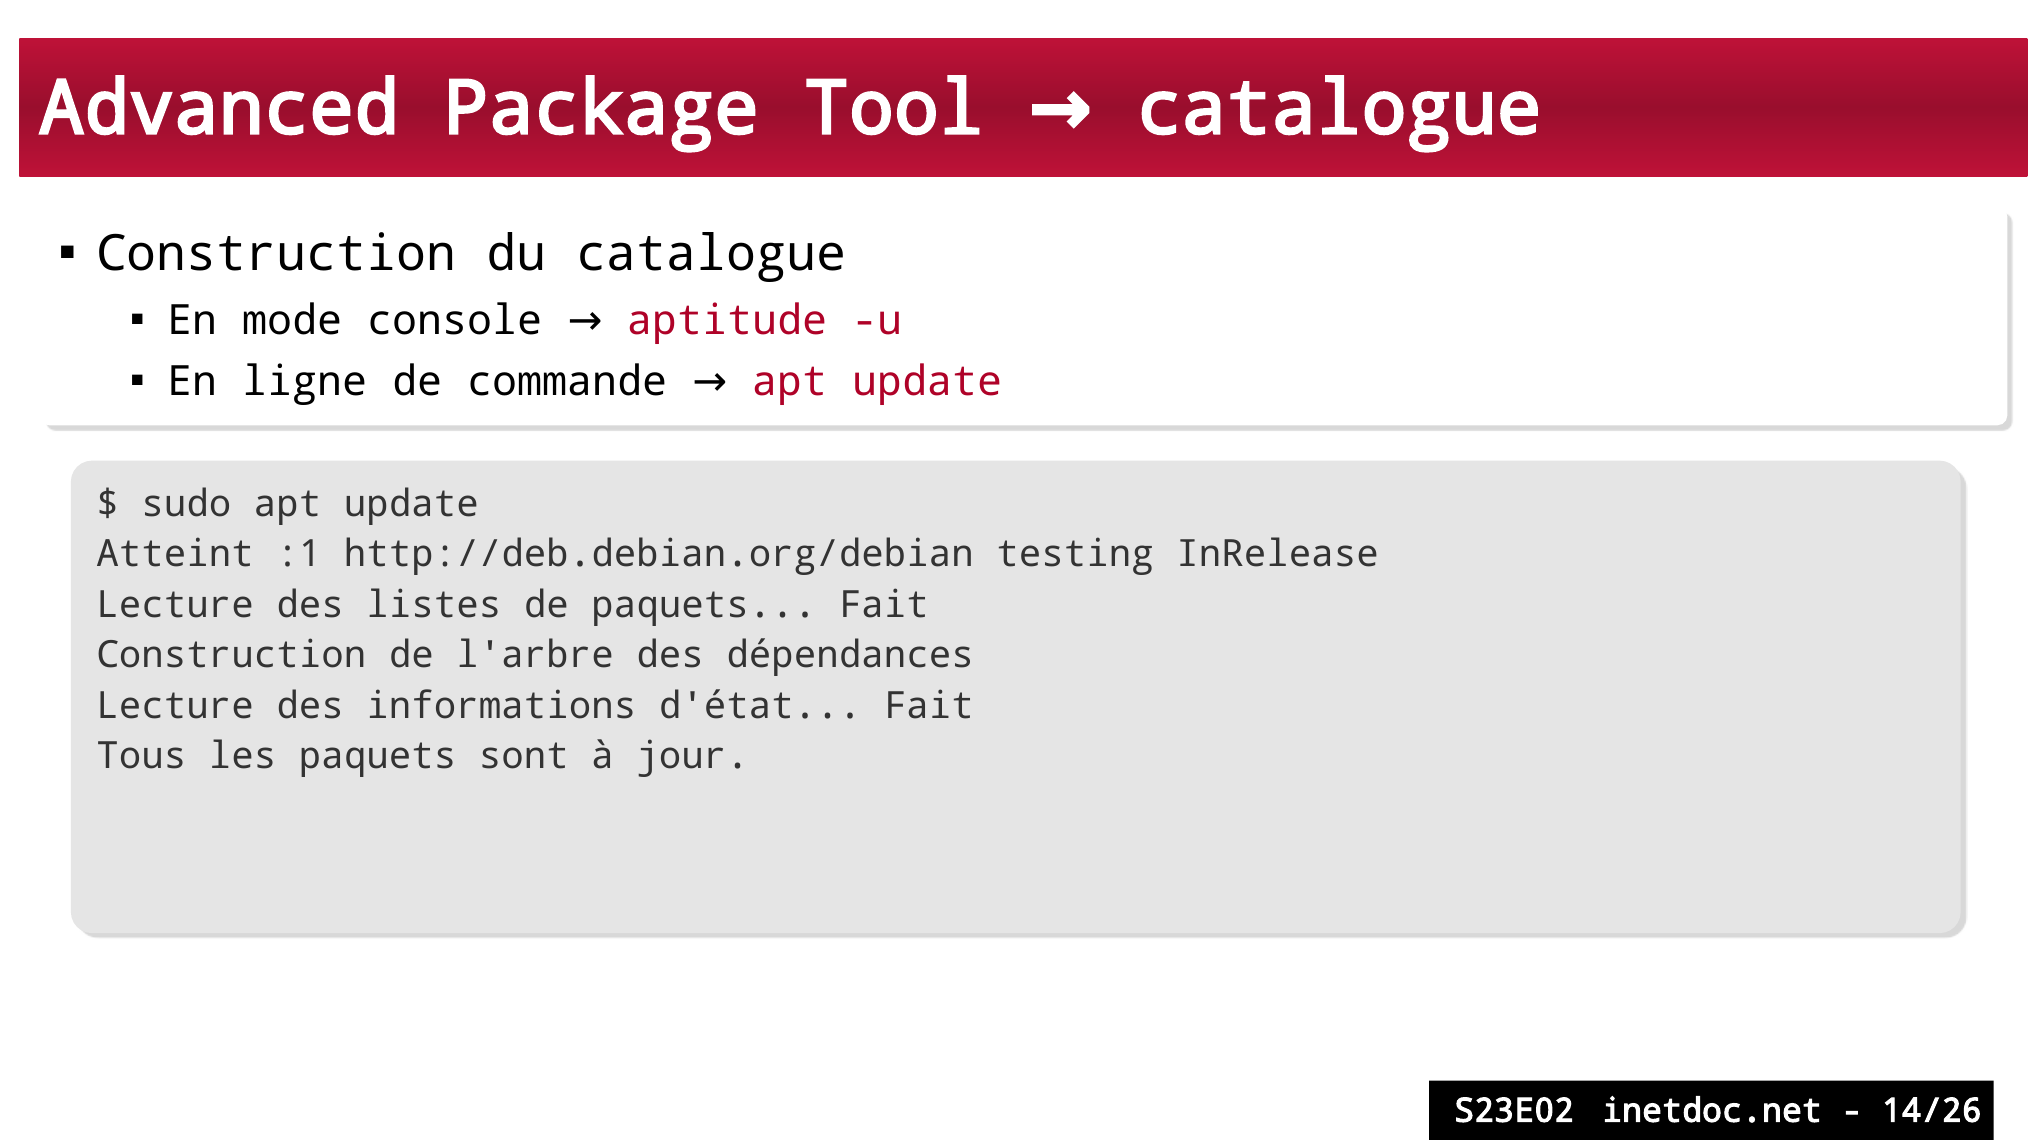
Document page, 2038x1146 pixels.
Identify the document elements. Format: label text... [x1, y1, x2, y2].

text_box Advanced Package Tool → catalogue [19, 38, 2028, 177]
text_box Construction du catalogue En mode console → aptitude -u En ligne de commande → apt update [38, 206, 2008, 426]
text_box $ sudo apt update Atteint :1 http://deb.debian.org/debian testing InRelease Lecture des listes de paquets... Fait Construction de l'arbre des dépendances Lecture des informations d'état... Fait Tous les paquets sont à jour. [70, 460, 1961, 934]
text_box S23E02 inetdoc.net - <numéro>/26 [1429, 1080, 1994, 1140]
